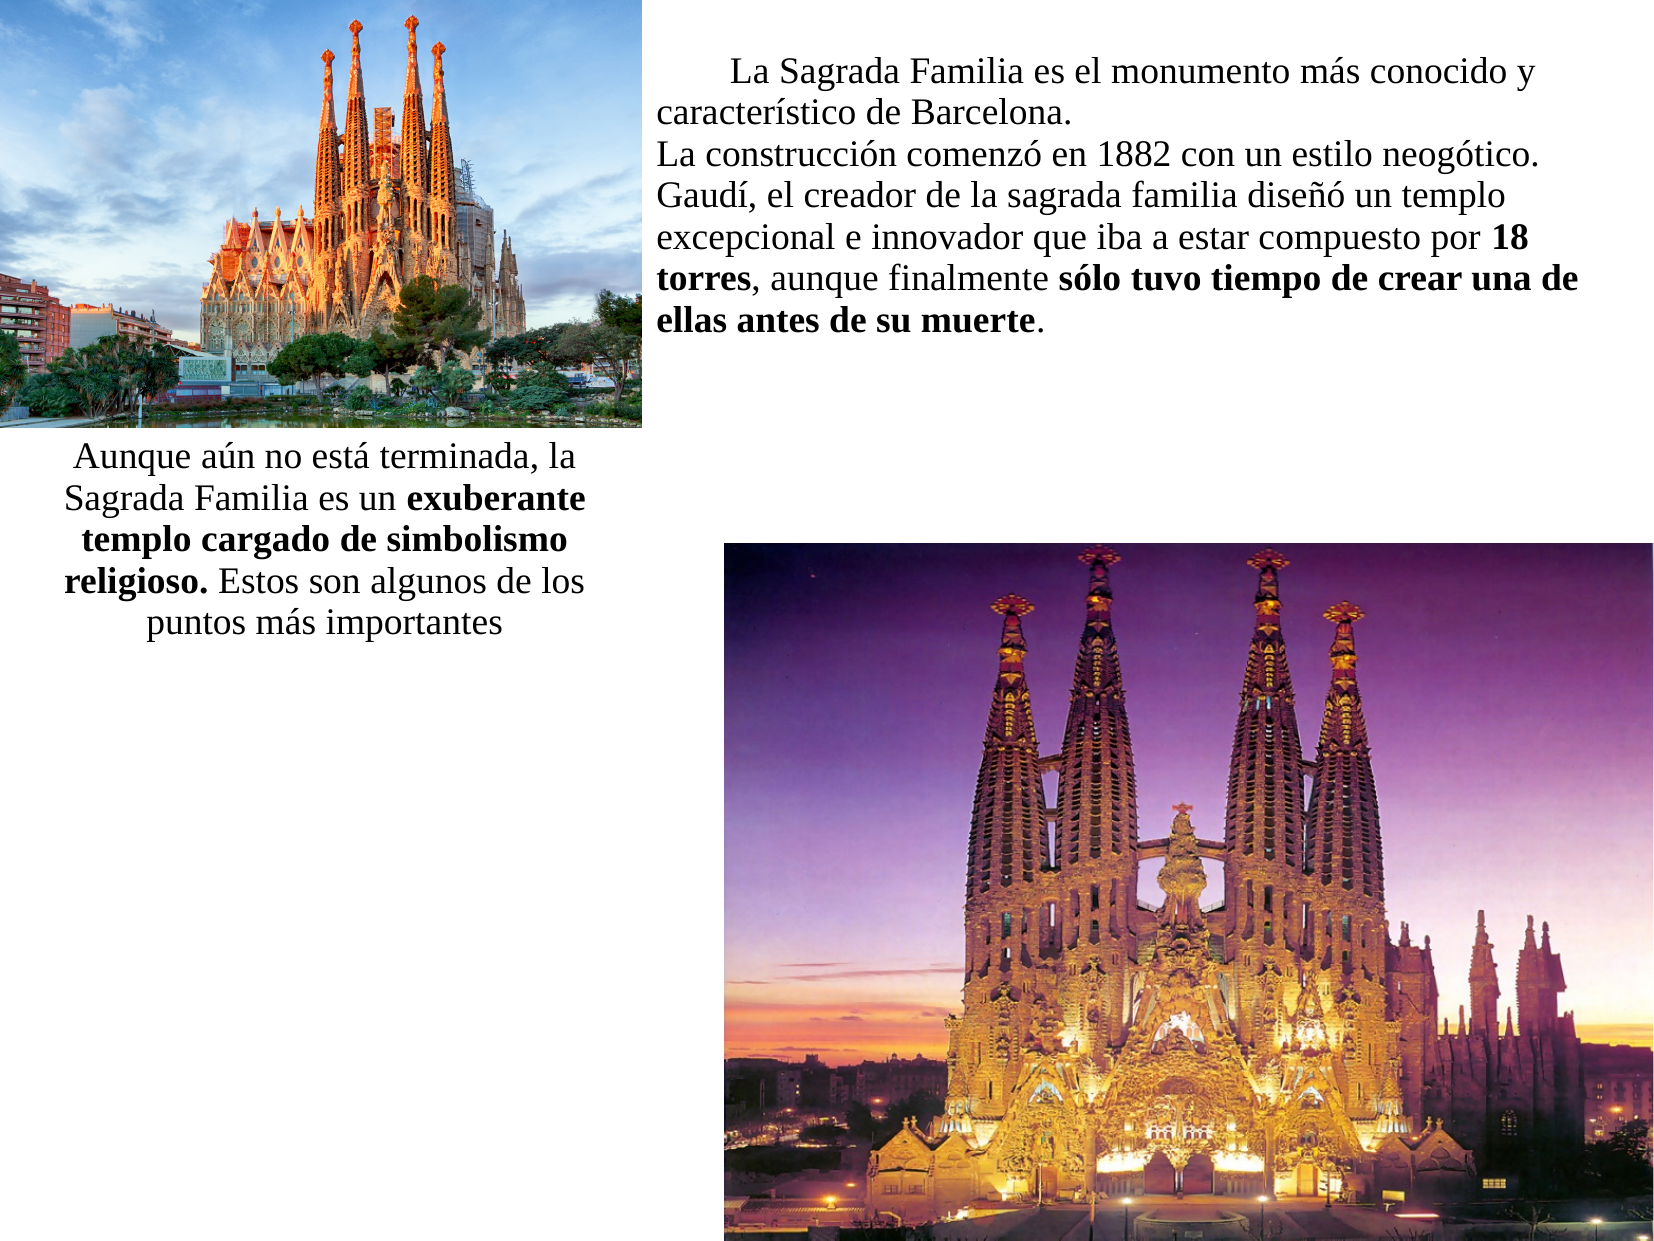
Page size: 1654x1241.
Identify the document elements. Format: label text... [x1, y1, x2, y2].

text_box Aunque aún no está terminada, la Sagrada Familia es un exuberante templo cargado de simbolismo religioso. Estos son algunos de los puntos más importantes [0, 427, 650, 1067]
picture [724, 543, 1654, 1241]
text_box La Sagrada Familia es el monumento más conocido y característico de Barcelona. La construcción comenzó en 1882 con un estilo neogótico. Gaudí, el creador de la sagrada familia diseñó un templo excepcional e innovador que iba a estar compuesto por 18 torres, aunque finalmente sólo tuvo tiempo de crear una de ellas antes de su muerte. [641, 0, 1654, 476]
picture [0, 0, 641, 427]
